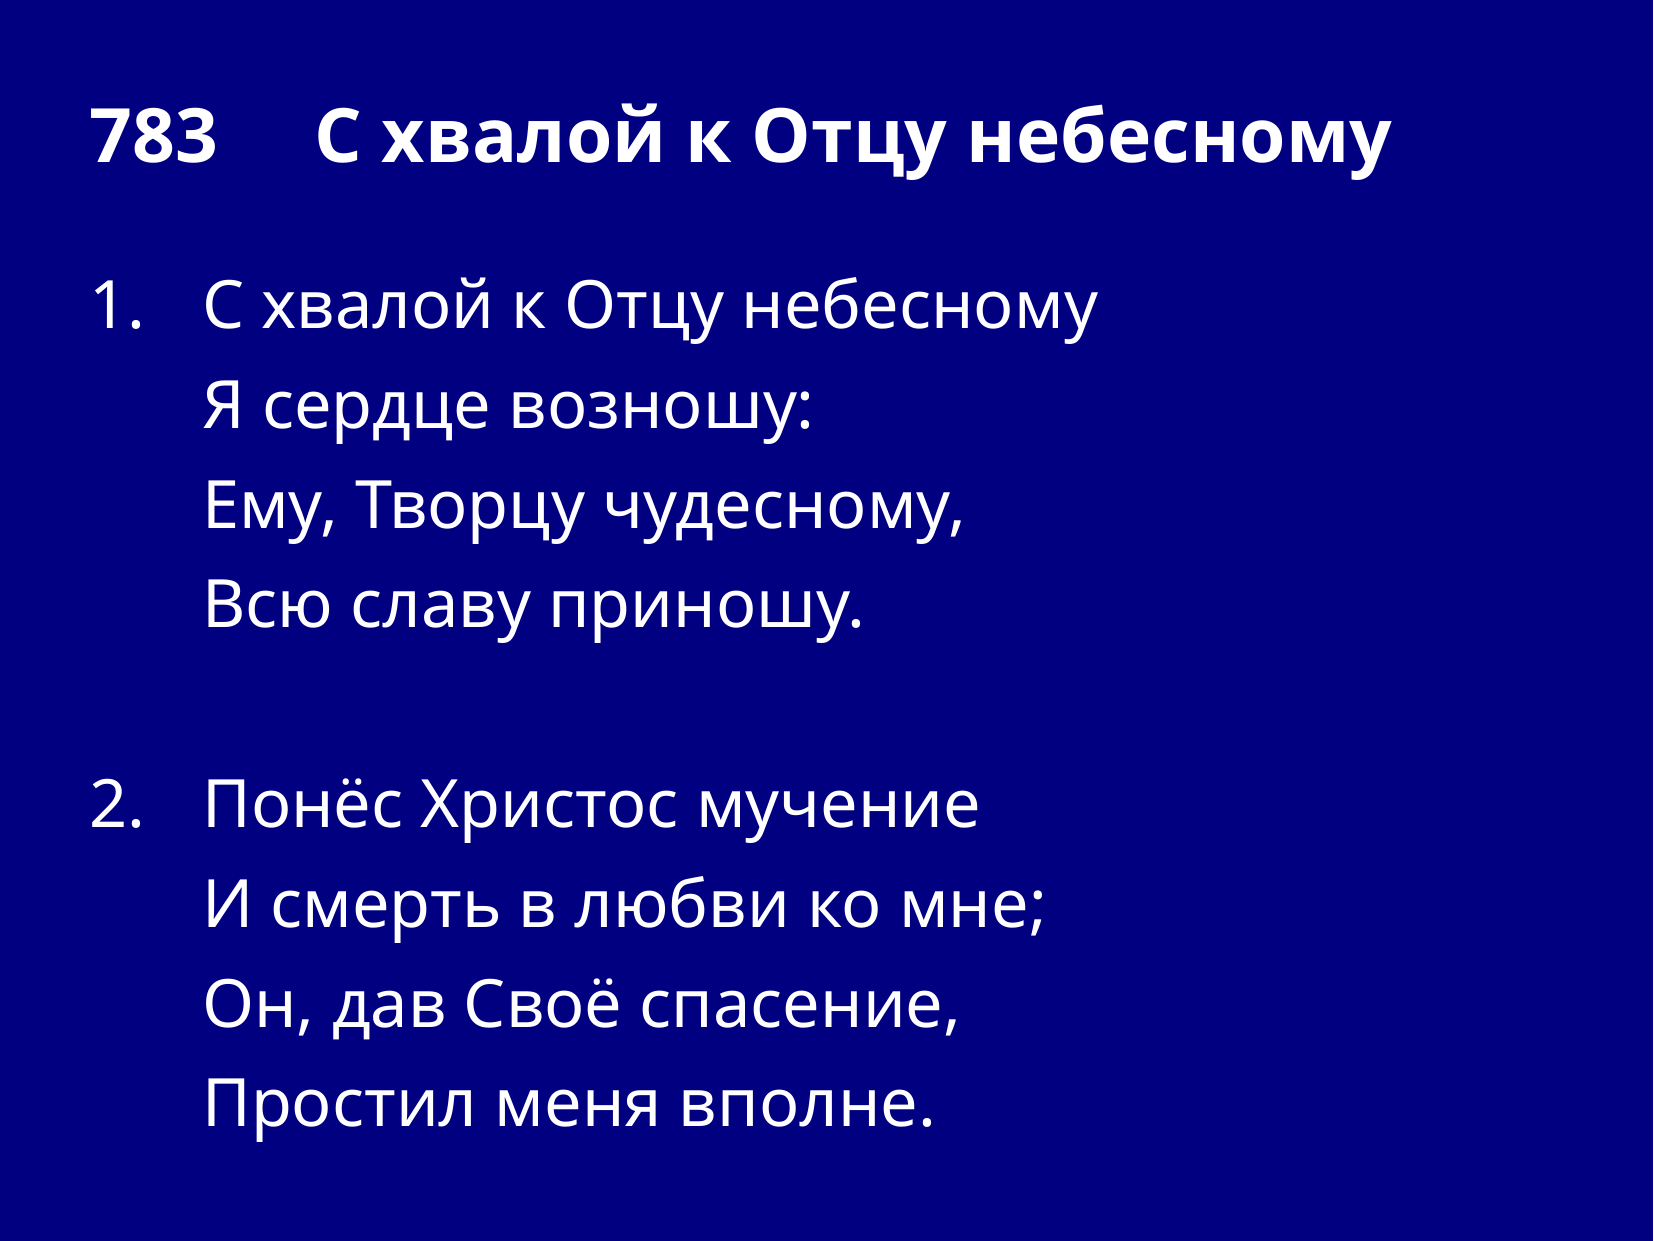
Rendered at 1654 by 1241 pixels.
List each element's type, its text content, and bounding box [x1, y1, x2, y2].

text_box 783 С хвалой к Отцу небесному [75, 75, 1576, 188]
text_box 1. С хвалой к Отцу небесному Я сердце возношу: Ему, Творцу чудесному, Всю славу приношу. 2. Понёс Христос мучение И смерть в любви ко мне; Он, дав Своё спасение, Простил меня вполне. [75, 188, 1576, 1163]
